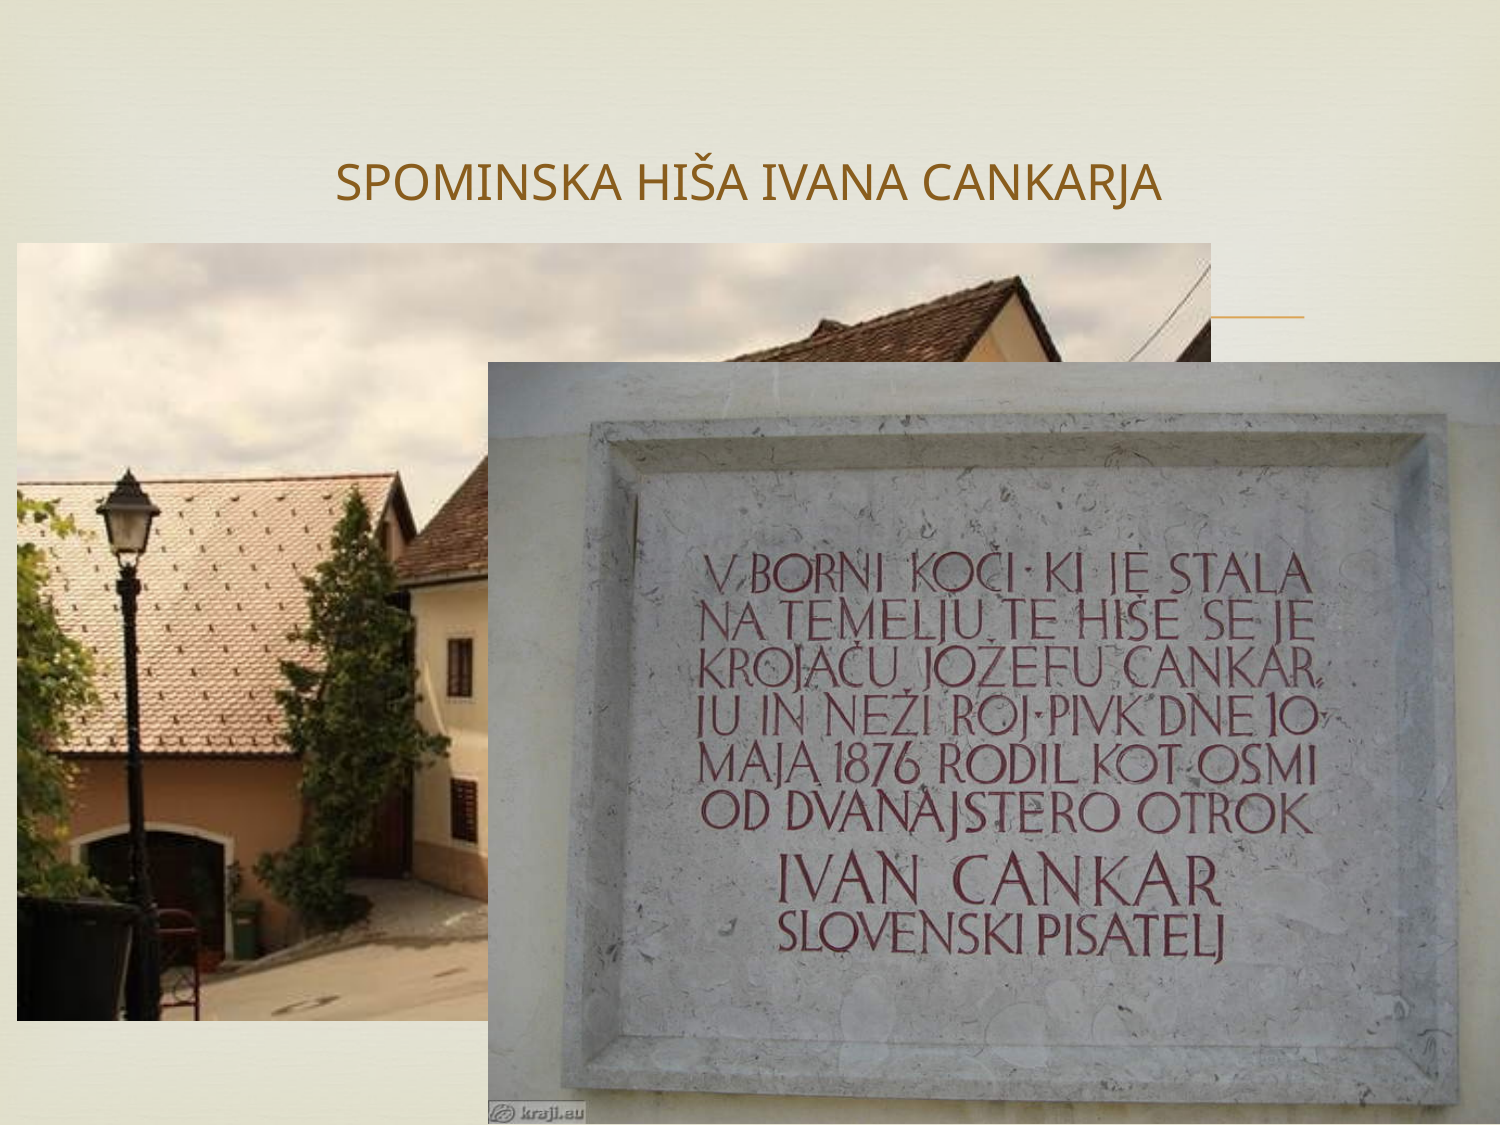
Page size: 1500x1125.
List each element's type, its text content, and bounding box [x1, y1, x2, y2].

title SPOMINSKA HIŠA IVANA CANKARJA [113, 93, 1386, 267]
picture [17, 243, 1500, 1124]
